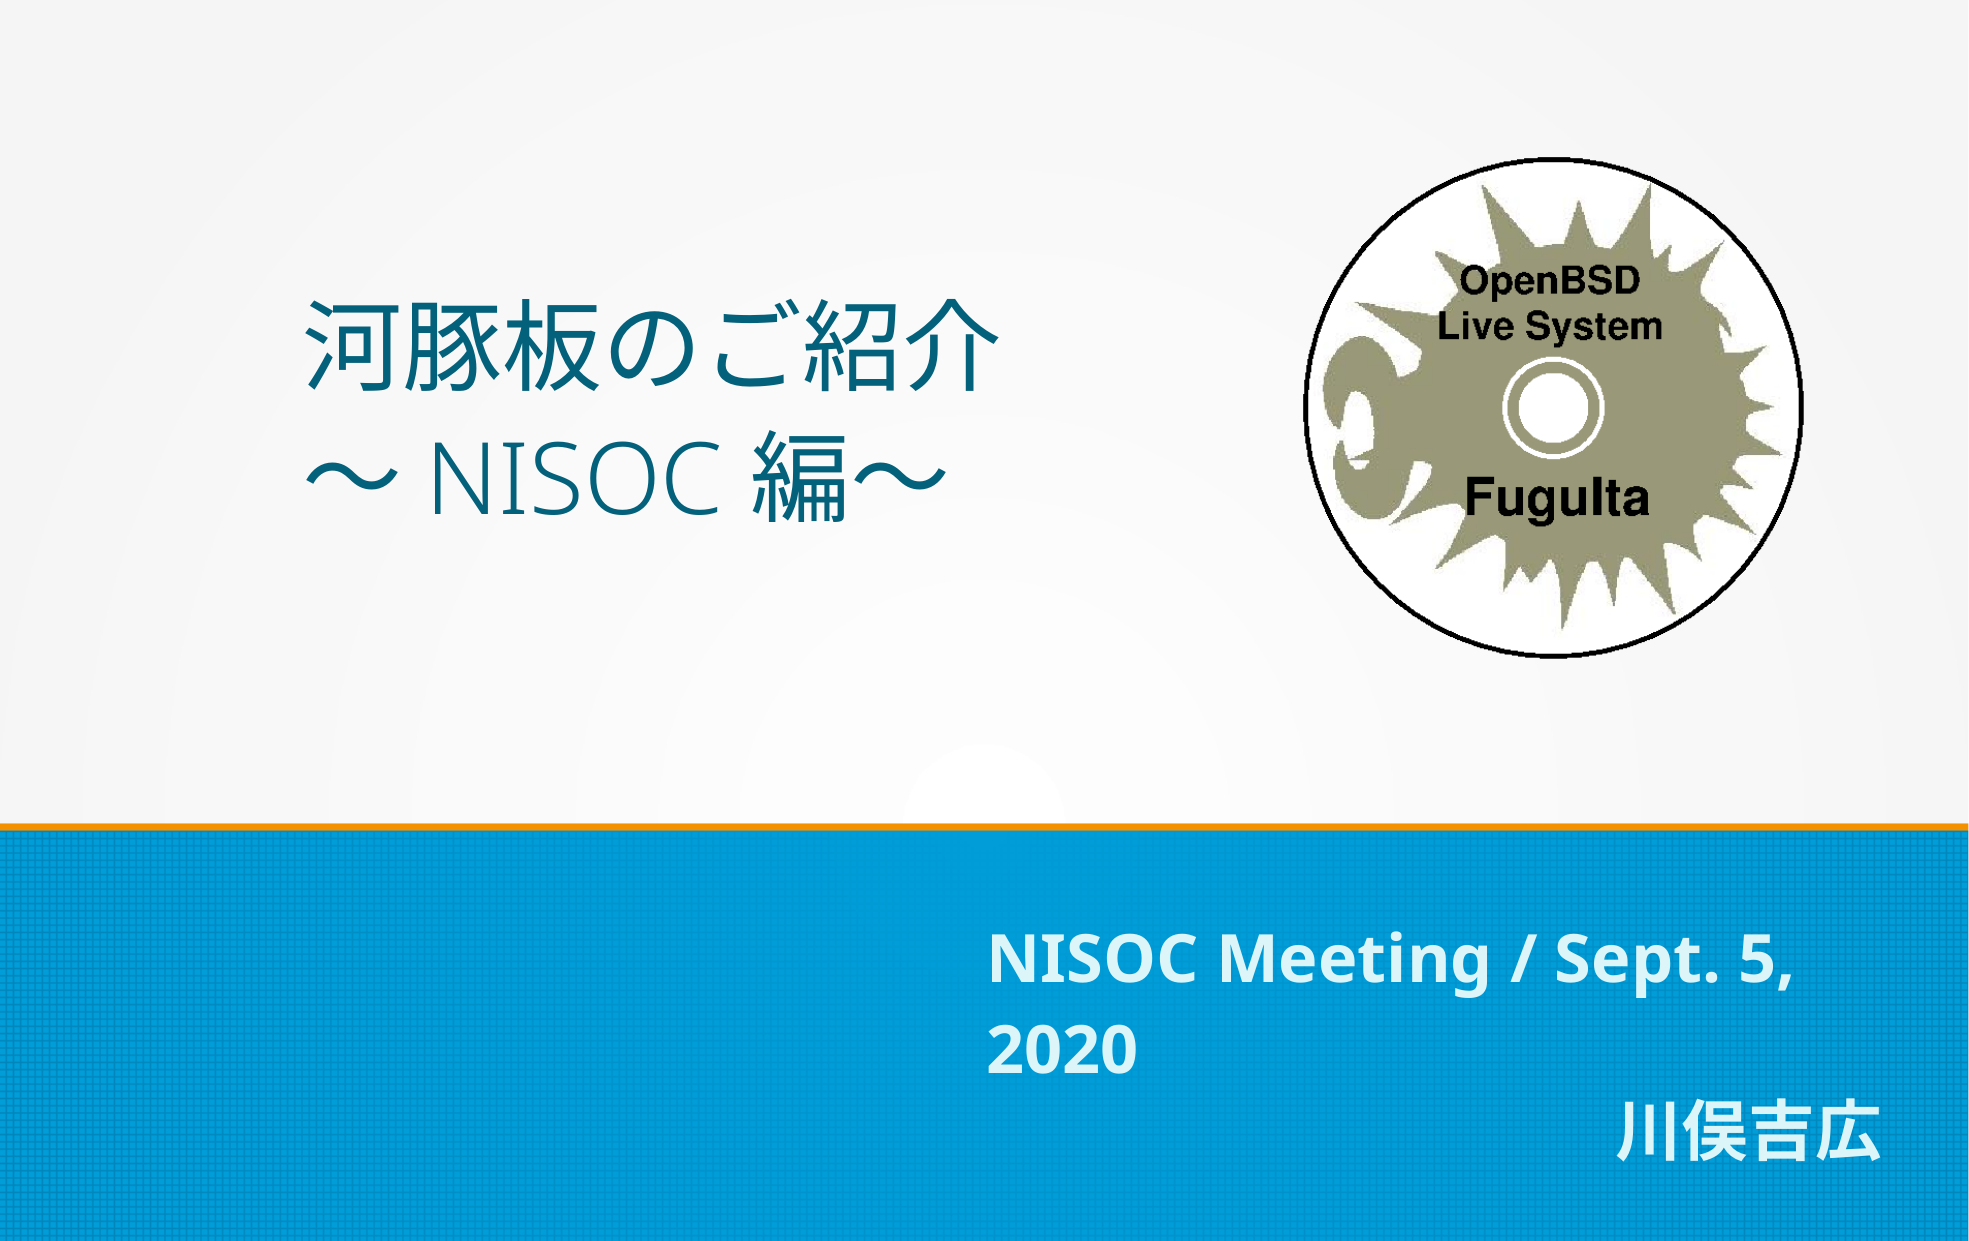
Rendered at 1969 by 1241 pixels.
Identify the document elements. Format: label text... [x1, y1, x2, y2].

title 河豚板のご紹介 ～NISOC編～ [302, 277, 1075, 544]
subtitle NISOC Meeting / Sept. 5, 2020 川俣吉広 [986, 960, 1883, 1123]
picture [0, 0, 1969, 830]
